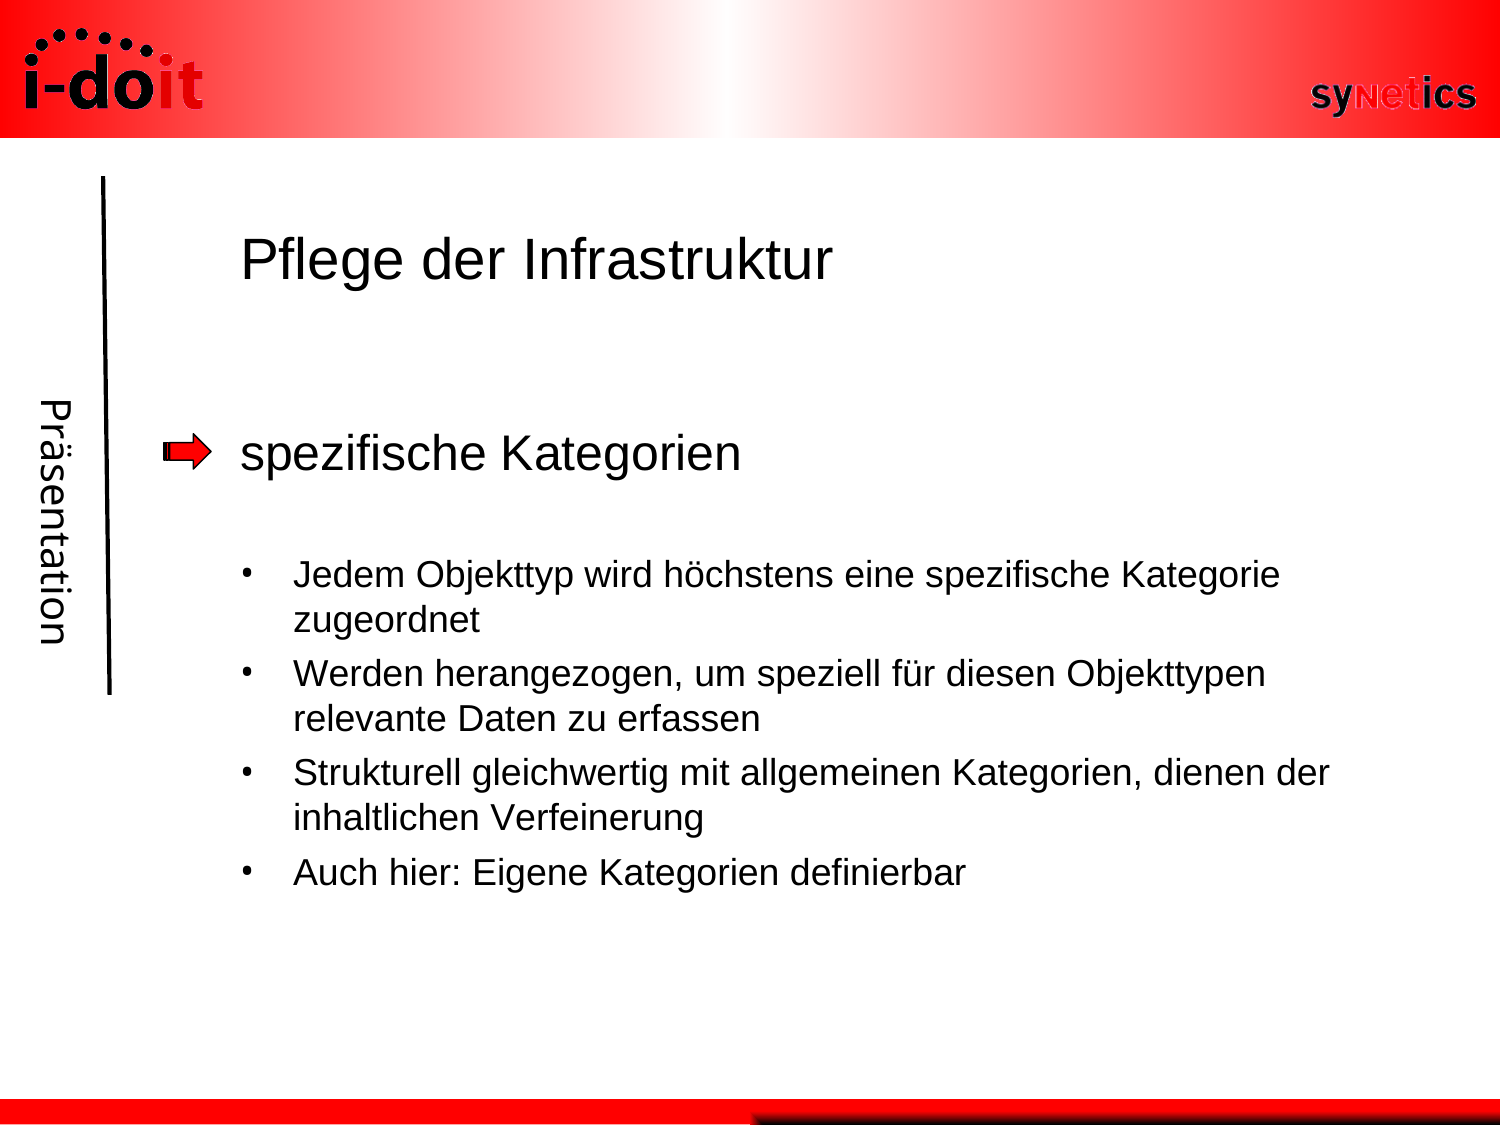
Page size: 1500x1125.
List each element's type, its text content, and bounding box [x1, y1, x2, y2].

text_box spezifische Kategorien Jedem Objekttyp wird höchstens eine spezifische Kategorie zugeordnet Werden herangezogen, um speziell für diesen Objekttypen relevante Daten zu erfassen Strukturell gleichwertig mit allgemeinen Kategorien, dienen der inhaltlichen Verfeinerung Auch hier: Eigene Kategorien definierbar [225, 412, 1426, 1001]
text_box [164, 433, 212, 470]
text_box Pflege der Infrastruktur [225, 162, 1426, 351]
picture [1311, 75, 1476, 119]
picture [5, 11, 254, 126]
